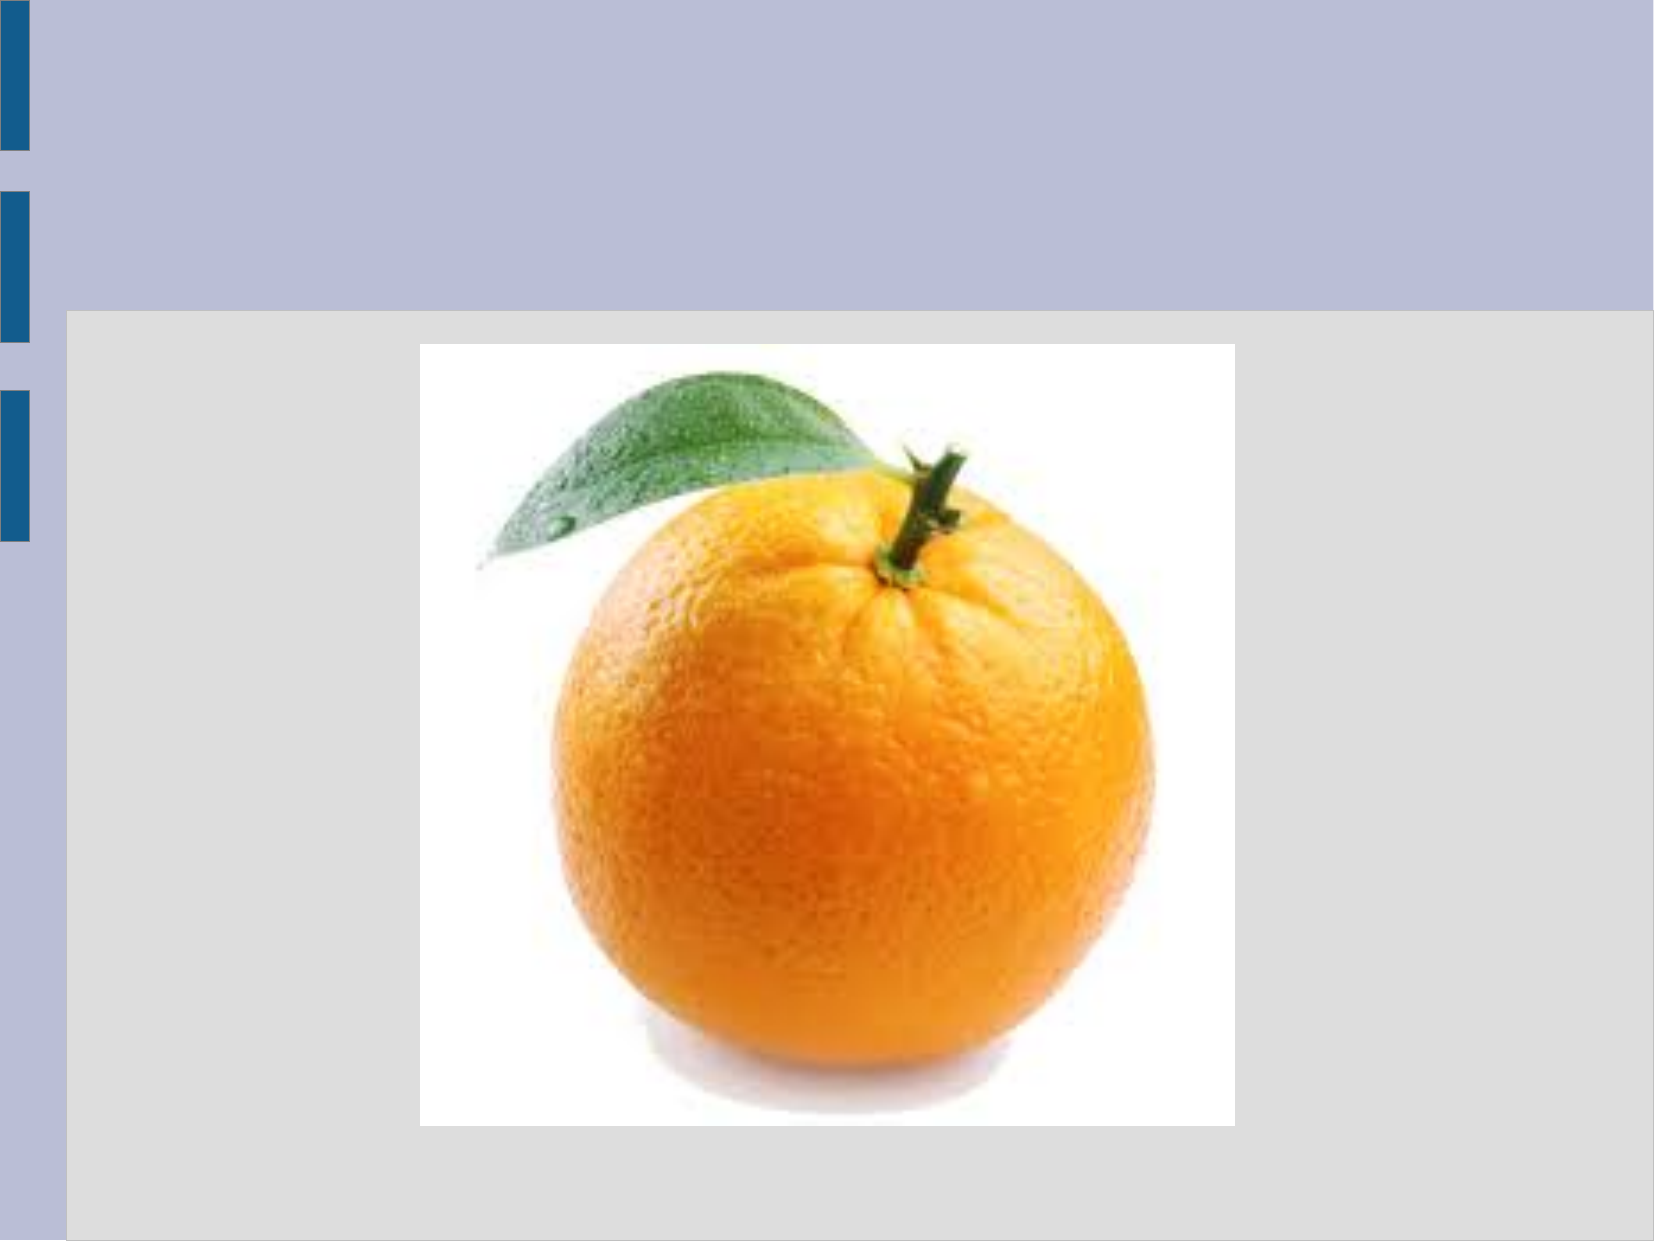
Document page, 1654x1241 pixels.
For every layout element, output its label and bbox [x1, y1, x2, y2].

picture [420, 344, 1235, 1126]
